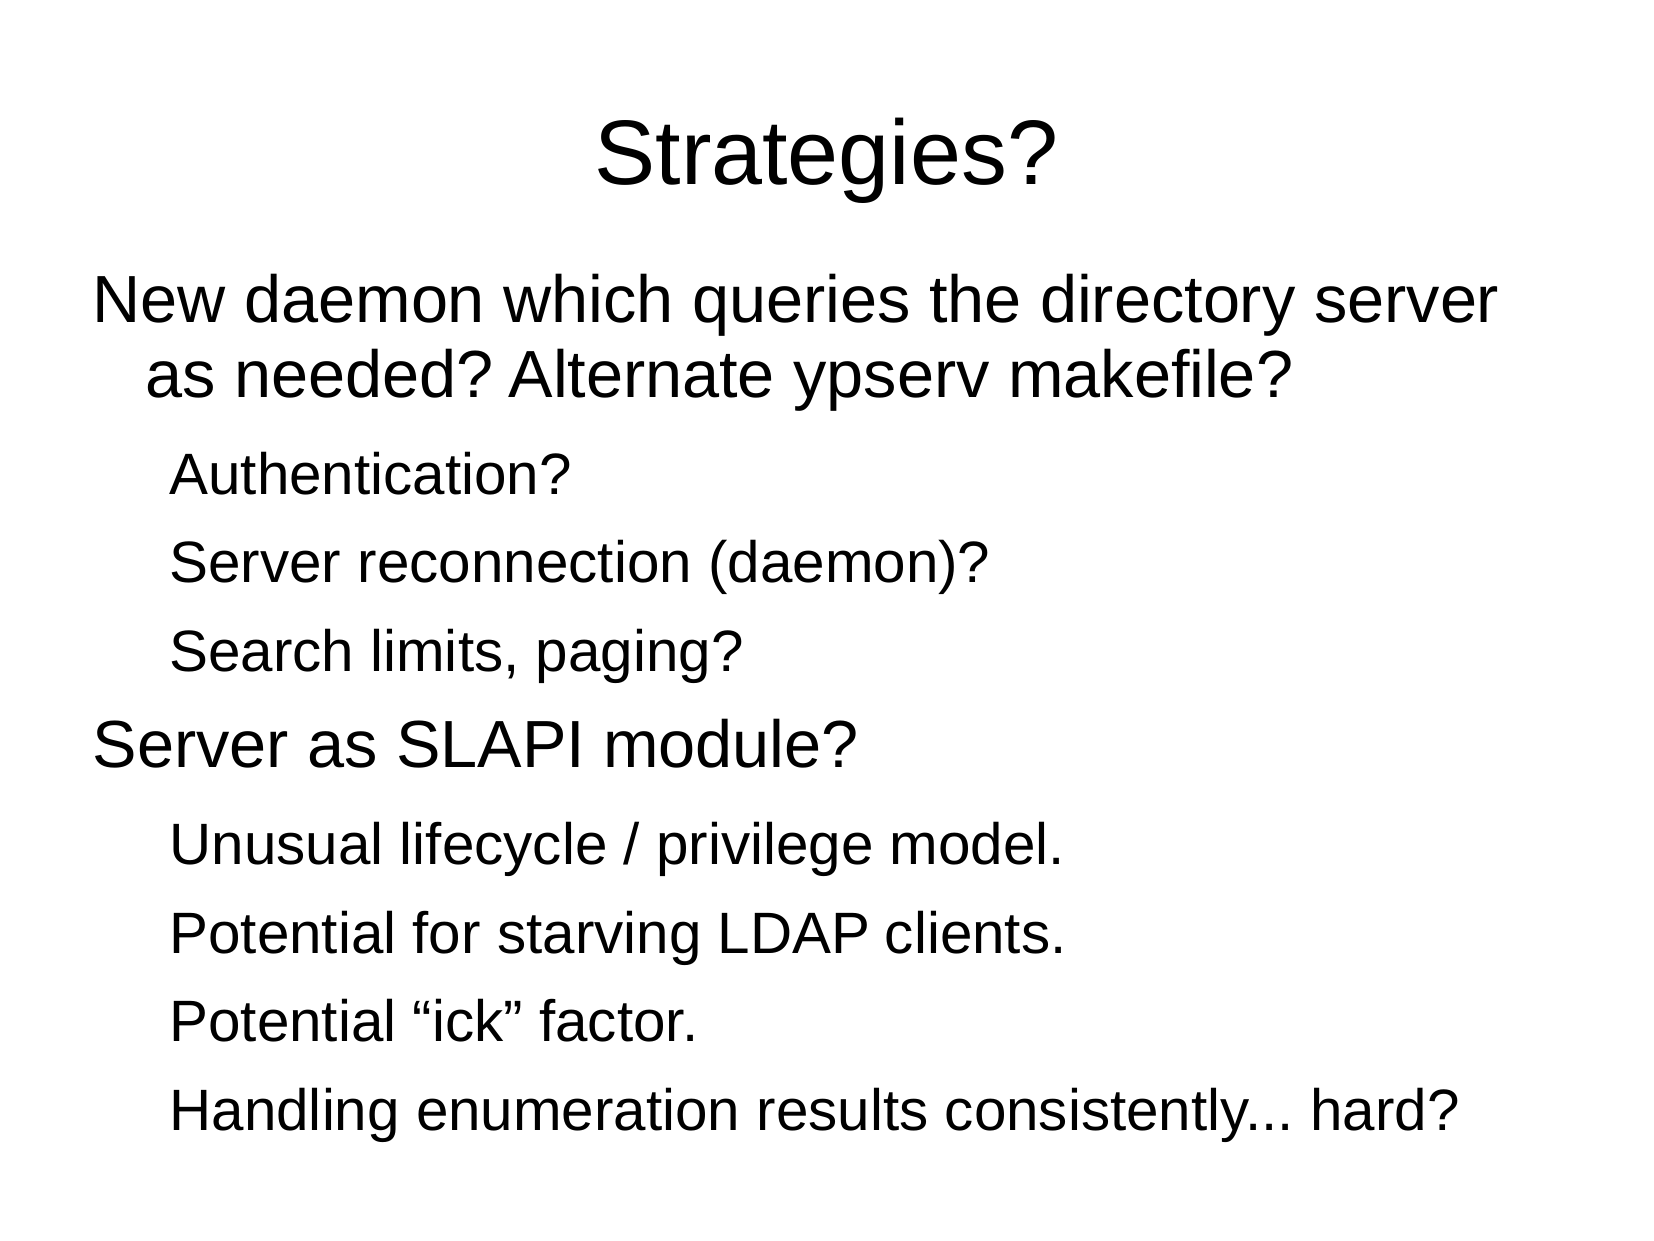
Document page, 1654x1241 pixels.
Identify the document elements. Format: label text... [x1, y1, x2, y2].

title Strategies? [82, 56, 1571, 250]
list New daemon which queries the directory server as needed? Alternate ypserv makefile? Authentication? Server reconnection (daemon)? Search limits, paging? Server as SLAPI module? Unusual lifecycle / privilege model. Potential for starving LDAP clients. Potential “ick” factor. Handling enumeration results consistently... hard? [75, 262, 1564, 1173]
